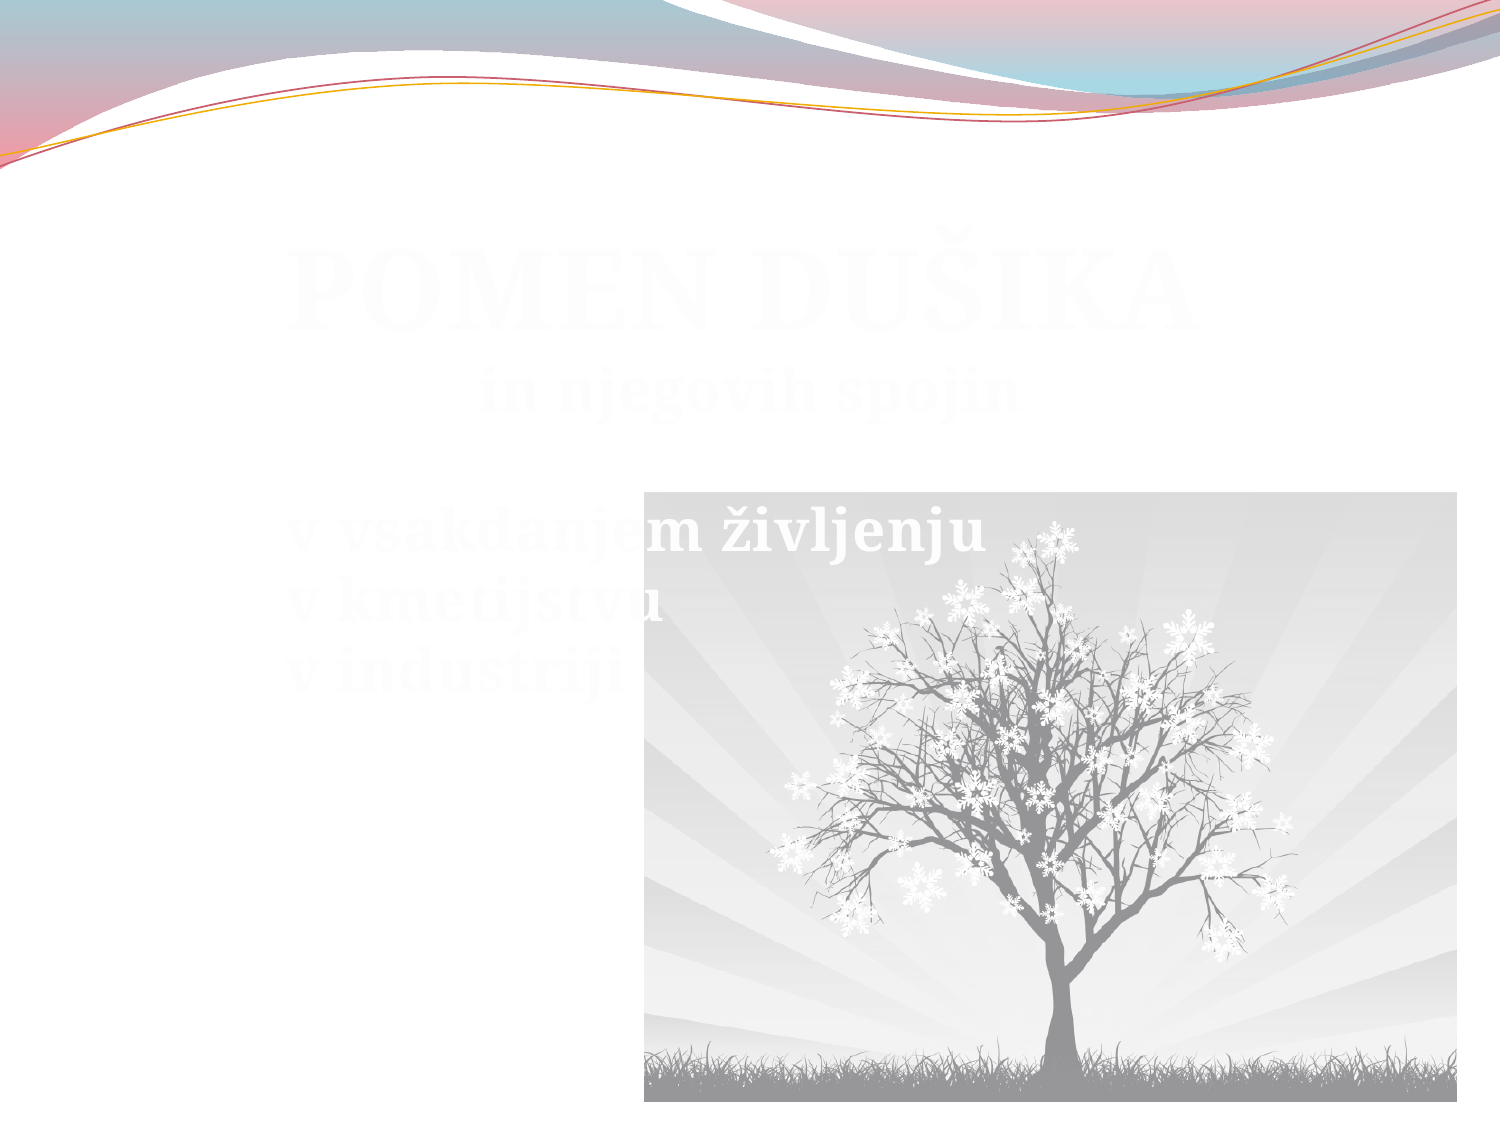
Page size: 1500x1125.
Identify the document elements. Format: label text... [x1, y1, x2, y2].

text_box POMEN DUŠIKA in njegovih spojin v vsakdanjem življenju v kmetijstvu v industriji [270, 210, 1250, 711]
picture [644, 492, 1457, 1102]
